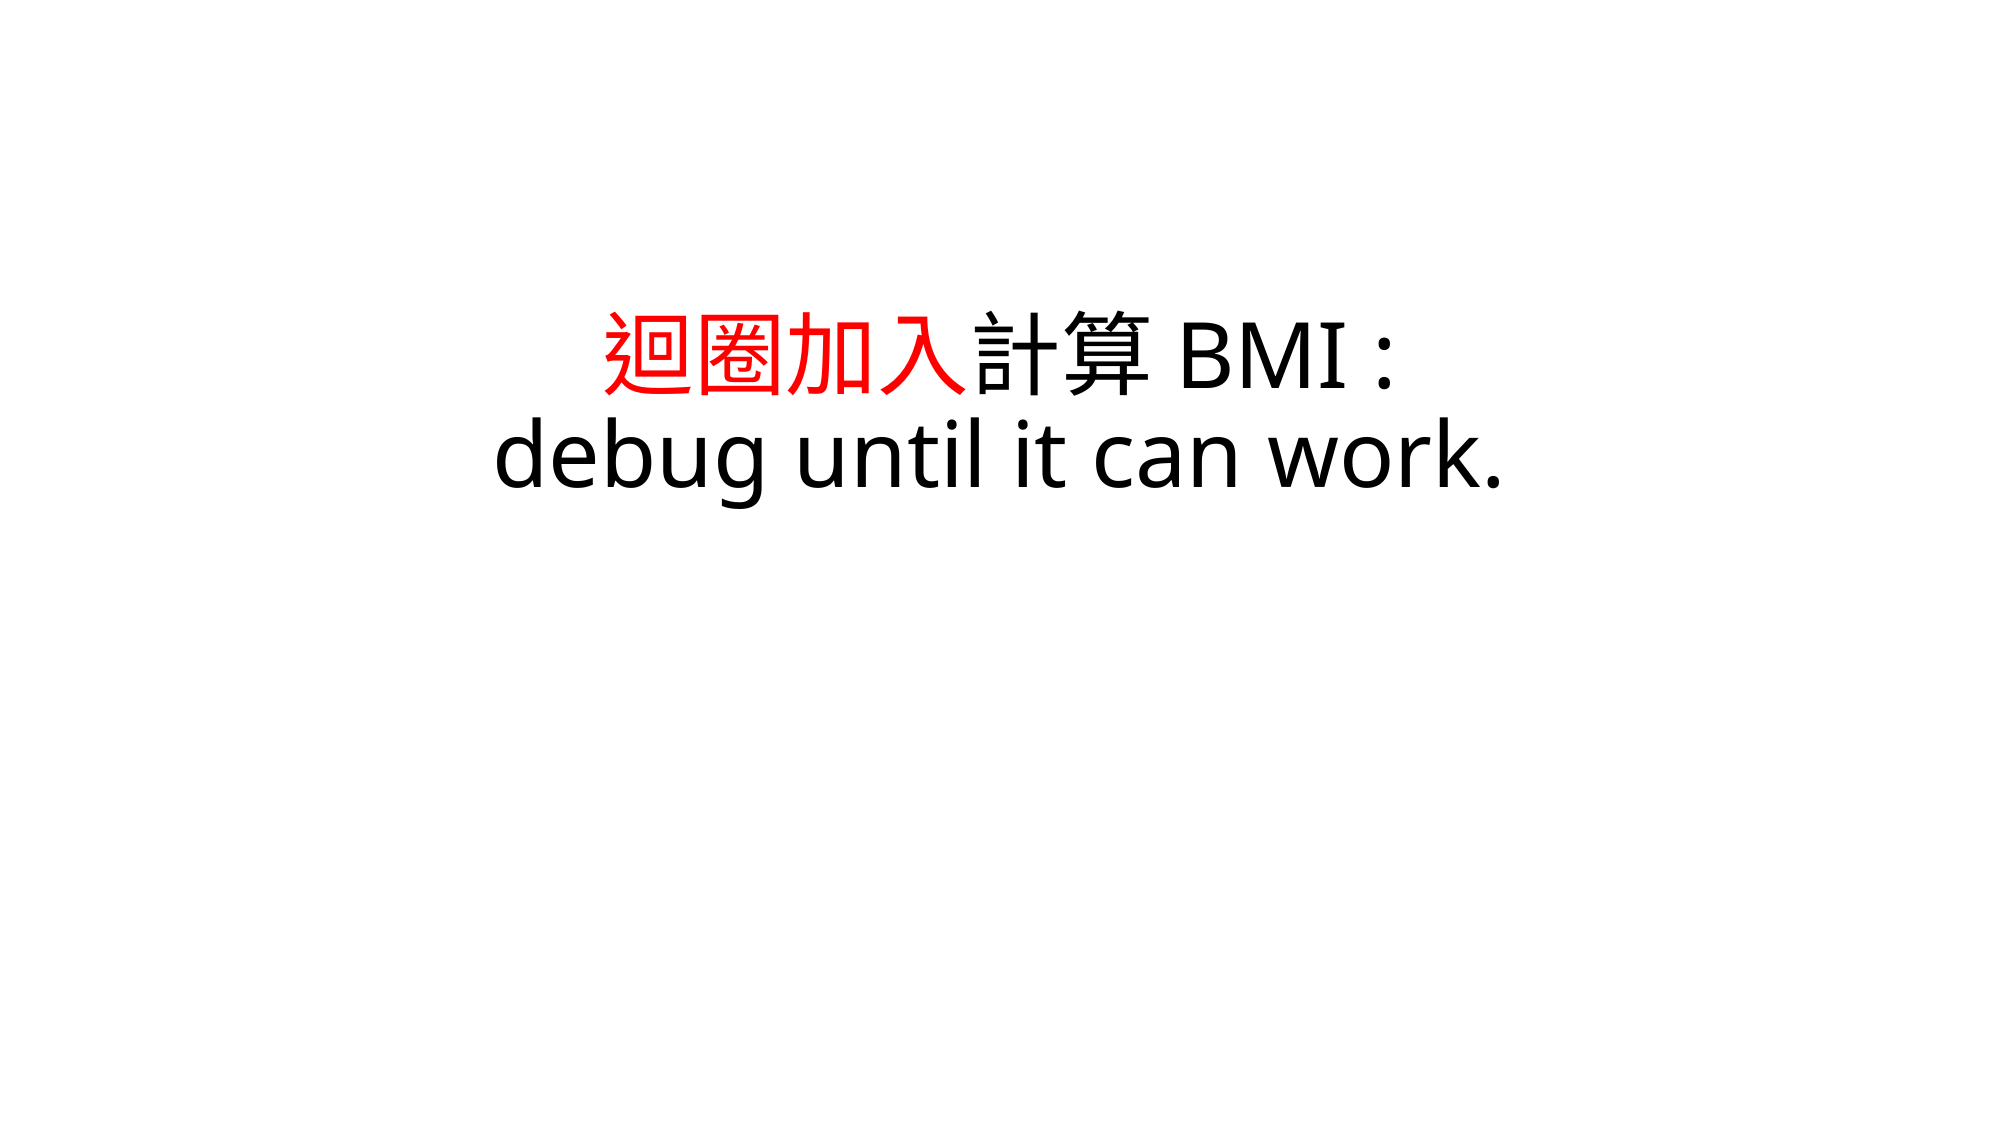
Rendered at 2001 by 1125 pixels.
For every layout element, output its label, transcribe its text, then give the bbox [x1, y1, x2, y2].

title 迴圈加入計算BMI : debug until it can work. [137, 299, 1863, 517]
